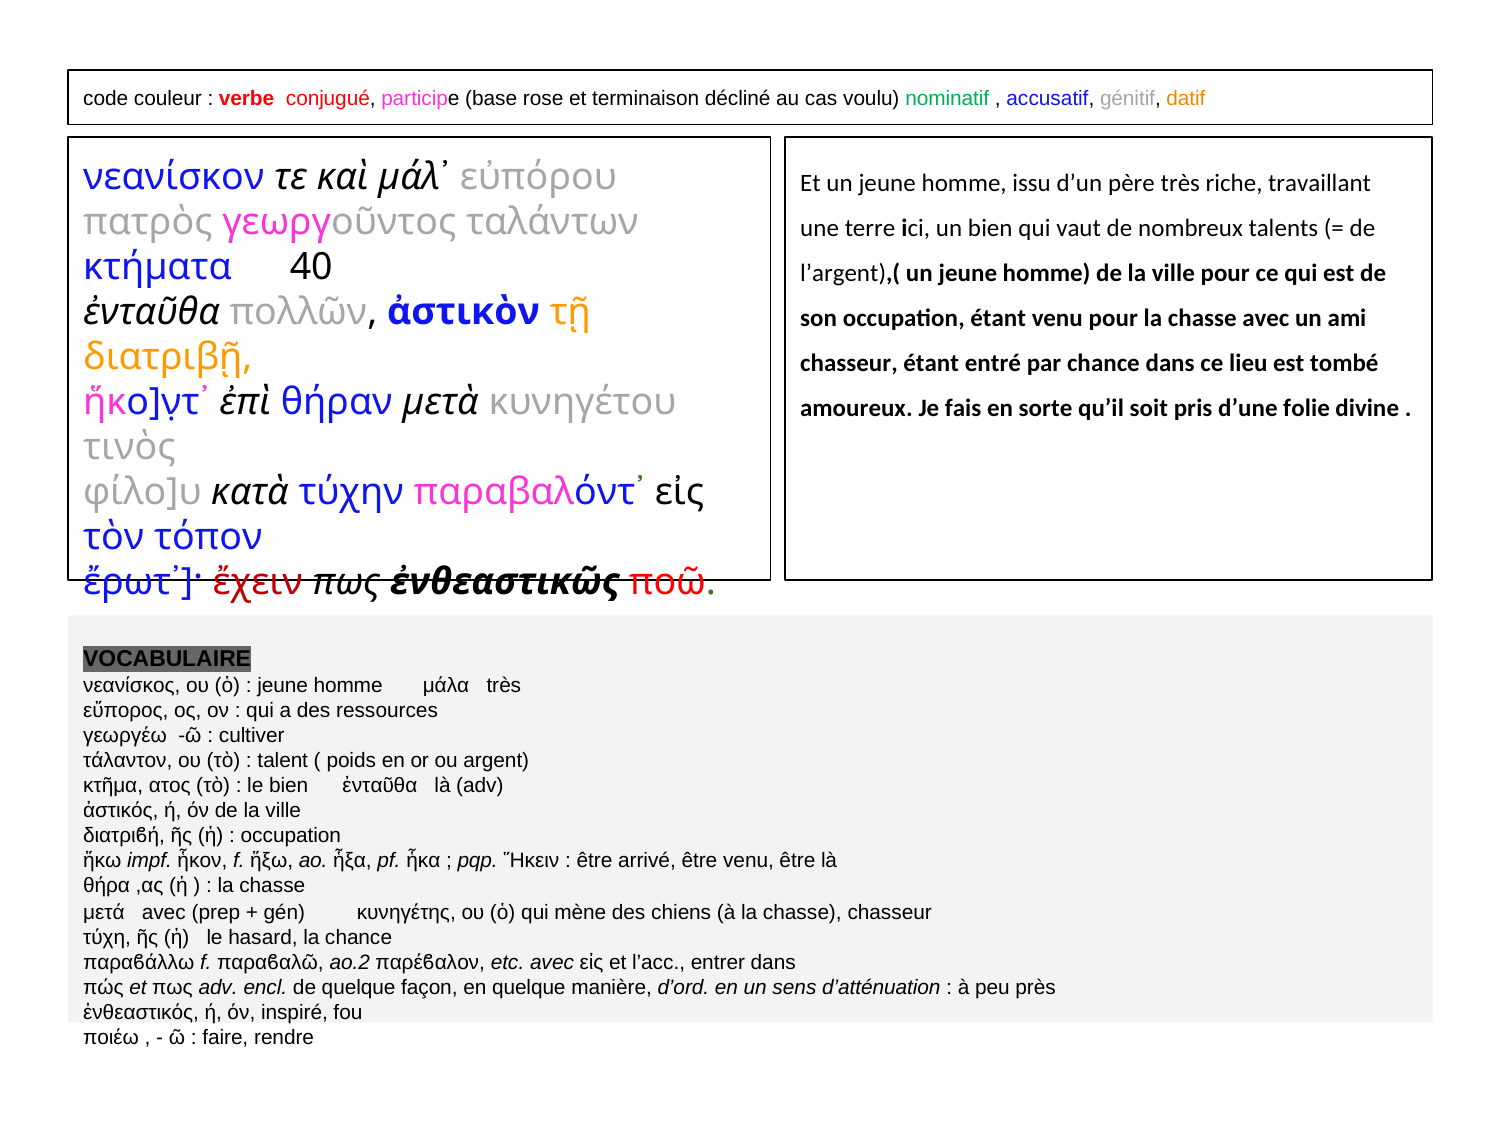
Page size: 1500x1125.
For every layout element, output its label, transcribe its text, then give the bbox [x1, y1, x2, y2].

text_box νεανίσκον τε καὶ μάλ᾽ εὐπόρου πατρὸς γεωργοῦντος ταλάντων κτήματα 40 ἐνταῦθα πολλῶν, ἀστικὸν τῇ διατριβῇ, ἥκο]ν̣τ᾽ ἐπὶ θήραν μετὰ κυνηγέτου τινὸς φίλο]υ κατὰ τύχην παραβαλόντ᾽ εἰς τὸν τόπον ἔρωτ᾽]· ἔχειν πως ἐνθεαστικῶς ποῶ. [68, 136, 771, 581]
text_box Et un jeune homme, issu d’un père très riche, travaillant une terre ici, un bien qui vaut de nombreux talents (= de l’argent),( un jeune homme) de la ville pour ce qui est de son occupation, étant venu pour la chasse avec un ami chasseur, étant entré par chance dans ce lieu est tombé amoureux. Je fais en sorte qu’il soit pris d’une folie divine . [785, 136, 1432, 581]
text_box code couleur : verbe conjugué, participe (base rose et terminaison décliné au cas voulu) nominatif , accusatif, génitif, datif [68, 70, 1433, 125]
text_box VOCABULAIRE νεανίσκος, ου (ὁ) : jeune homme μάλα très εὔπορος, ος, ον : qui a des ressources γεωργέω -ῶ : cultiver τάλαντον, ου (τὸ) : talent ( poids en or ou argent) κτῆμα, ατος (τὸ) : le bien ἐνταῦθα là (adv) ἀστικός, ή, όν de la ville διατριϐή, ῆς (ἡ) : occupation ἥκω impf. ἧκον, f. ἥξω, ao. ἧξα, pf. ἧκα ; pqp. Ἥκειν : être arrivé, être venu, être là θήρα ,ας (ἡ ) : la chasse μετά avec (prep + gén) κυνηγέτης, ου (ὁ) qui mène des chiens (à la chasse), chasseur τύχη, ῆς (ἡ) le hasard, la chance παραϐάλλω f. παραϐαλῶ, ao.2 παρέϐαλον, etc. avec εἰς et l’acc., entrer dans πώς et πως adv. encl. de quelque façon, en quelque manière, d’ord. en un sens d’atténuation : à peu près ἐνθεαστικός, ή, όν, inspiré, fou ποιέω , - ῶ : faire, rendre [68, 615, 1433, 1023]
